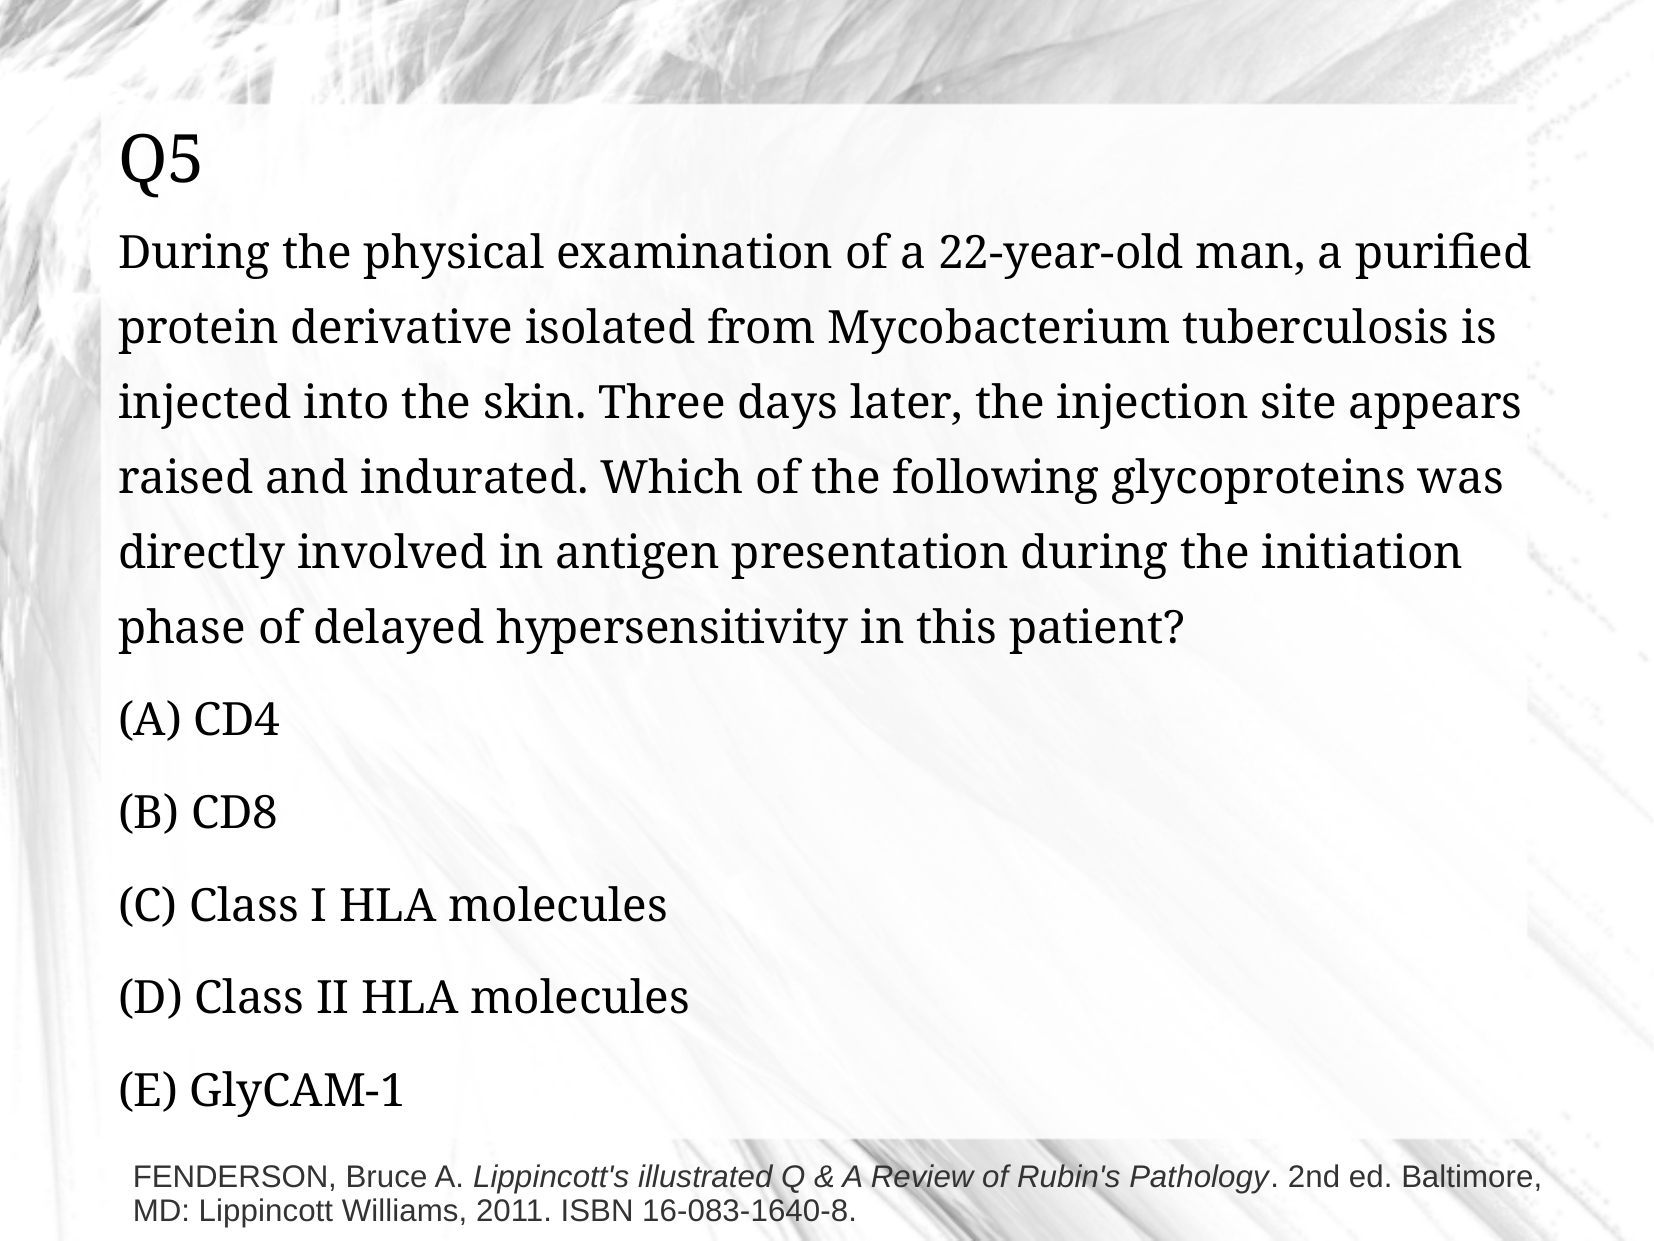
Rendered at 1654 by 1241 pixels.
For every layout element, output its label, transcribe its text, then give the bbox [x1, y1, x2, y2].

text_box FENDERSON, Bruce A. Lippincott's illustrated Q & A Review of Rubin's Pathology. 2nd ed. Baltimore, MD: Lippincott Williams, 2011. ISBN 16-083-1640-8. [118, 1151, 1565, 1236]
picture [0, 0, 1654, 1241]
list During the physical examination of a 22-year-old man, a purified protein derivative isolated from Mycobacterium tuberculosis is injected into the skin. Three days later, the injection site appears raised and indurated. Which of the following glycoproteins was directly involved in antigen presentation during the initiation phase of delayed hypersensitivity in this patient? (A) CD4 (B) CD8 (C) Class I HLA molecules (D) Class II HLA molecules (E) GlyCAM-1 [118, 206, 1565, 1139]
title Q5 [118, 107, 1506, 206]
